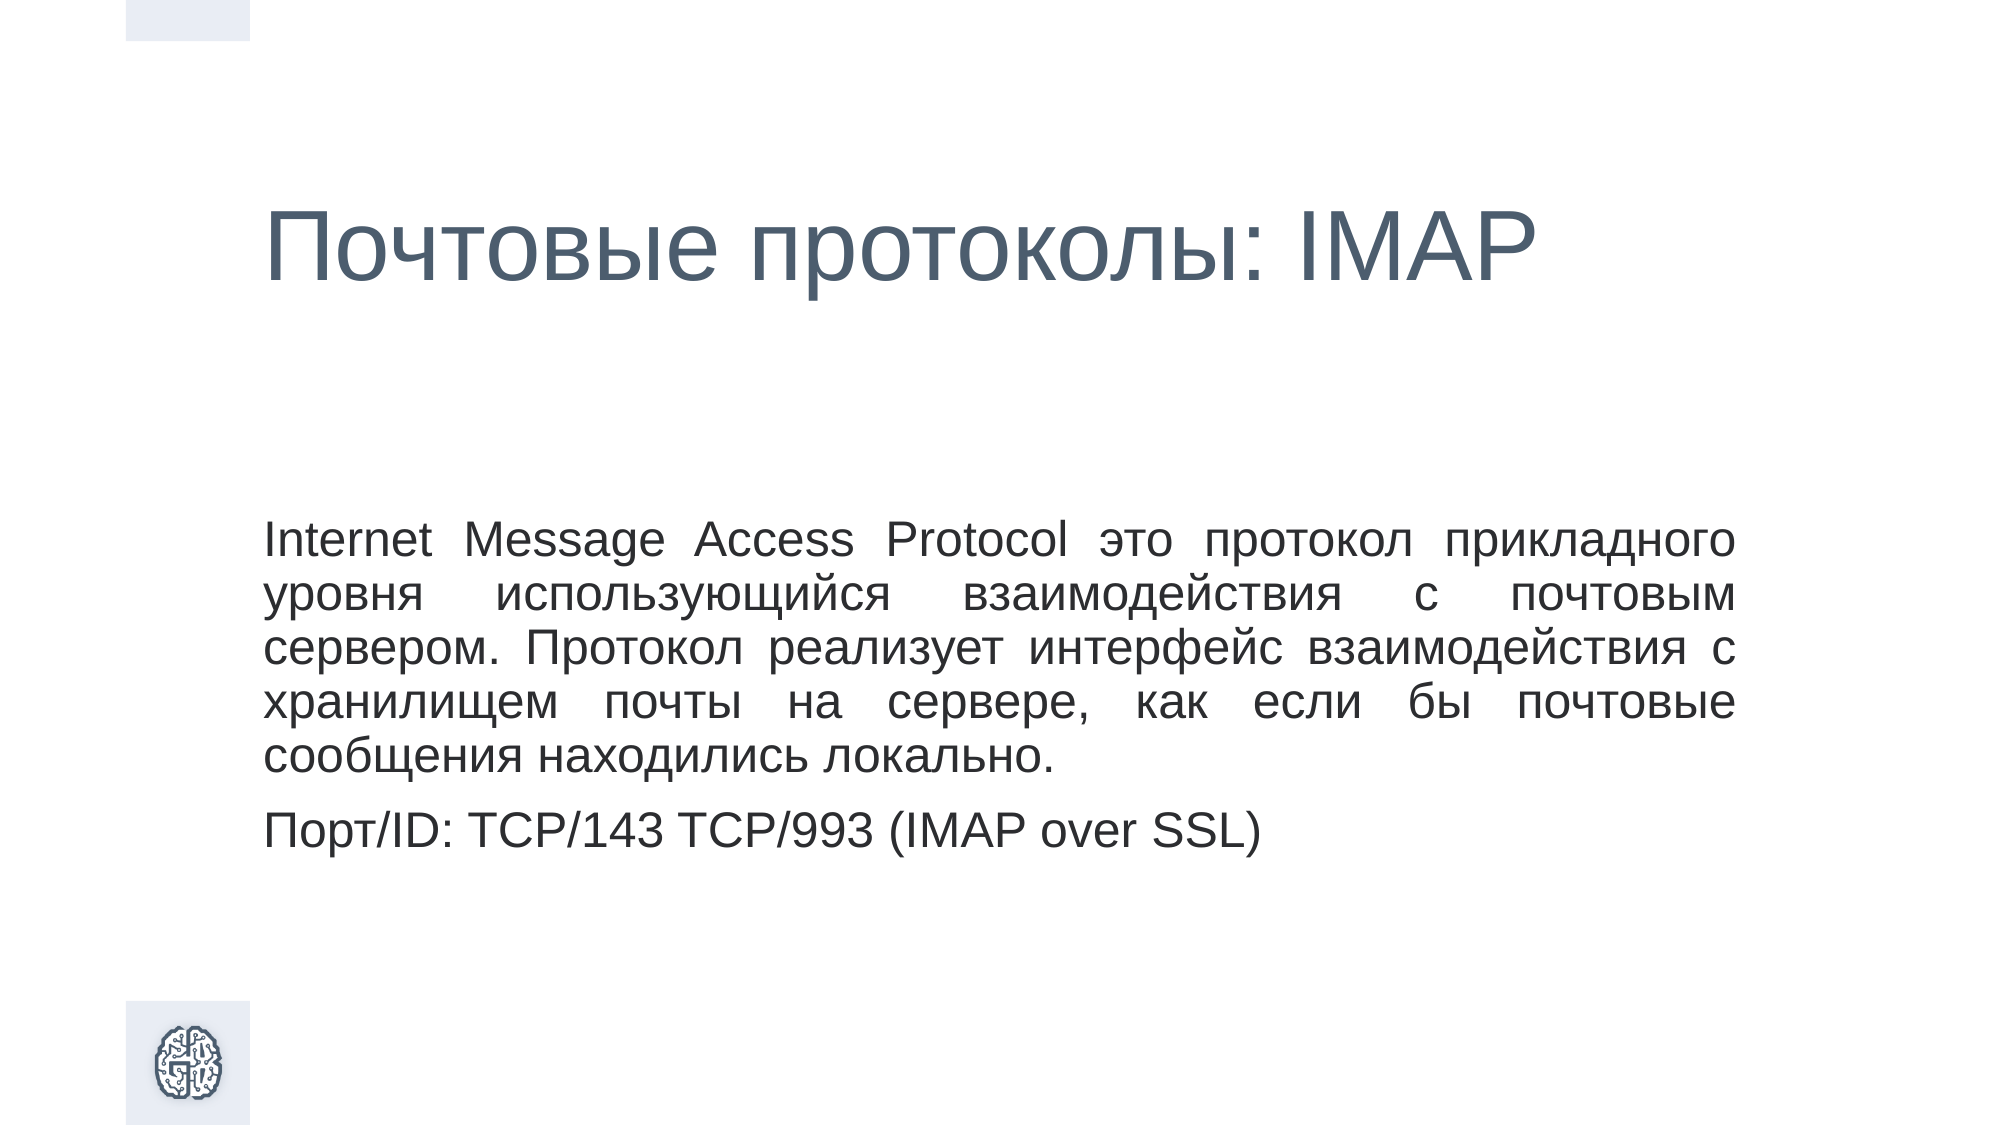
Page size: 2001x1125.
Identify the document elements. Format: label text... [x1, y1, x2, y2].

title Почтовые протоколы: IMAP [248, 124, 1752, 372]
picture [144, 1016, 232, 1110]
list Internet Message Access Protocol это протокол прикладного уровня использующийся взаимодействия с почтовым сервером. Протокол реализует интерфейс взаимодействия с хранилищем почты на сервере, как если бы почтовые сообщения находились локально. Порт/ID: TCP/143 TCP/993 (IMAP over SSL) [248, 431, 1752, 941]
